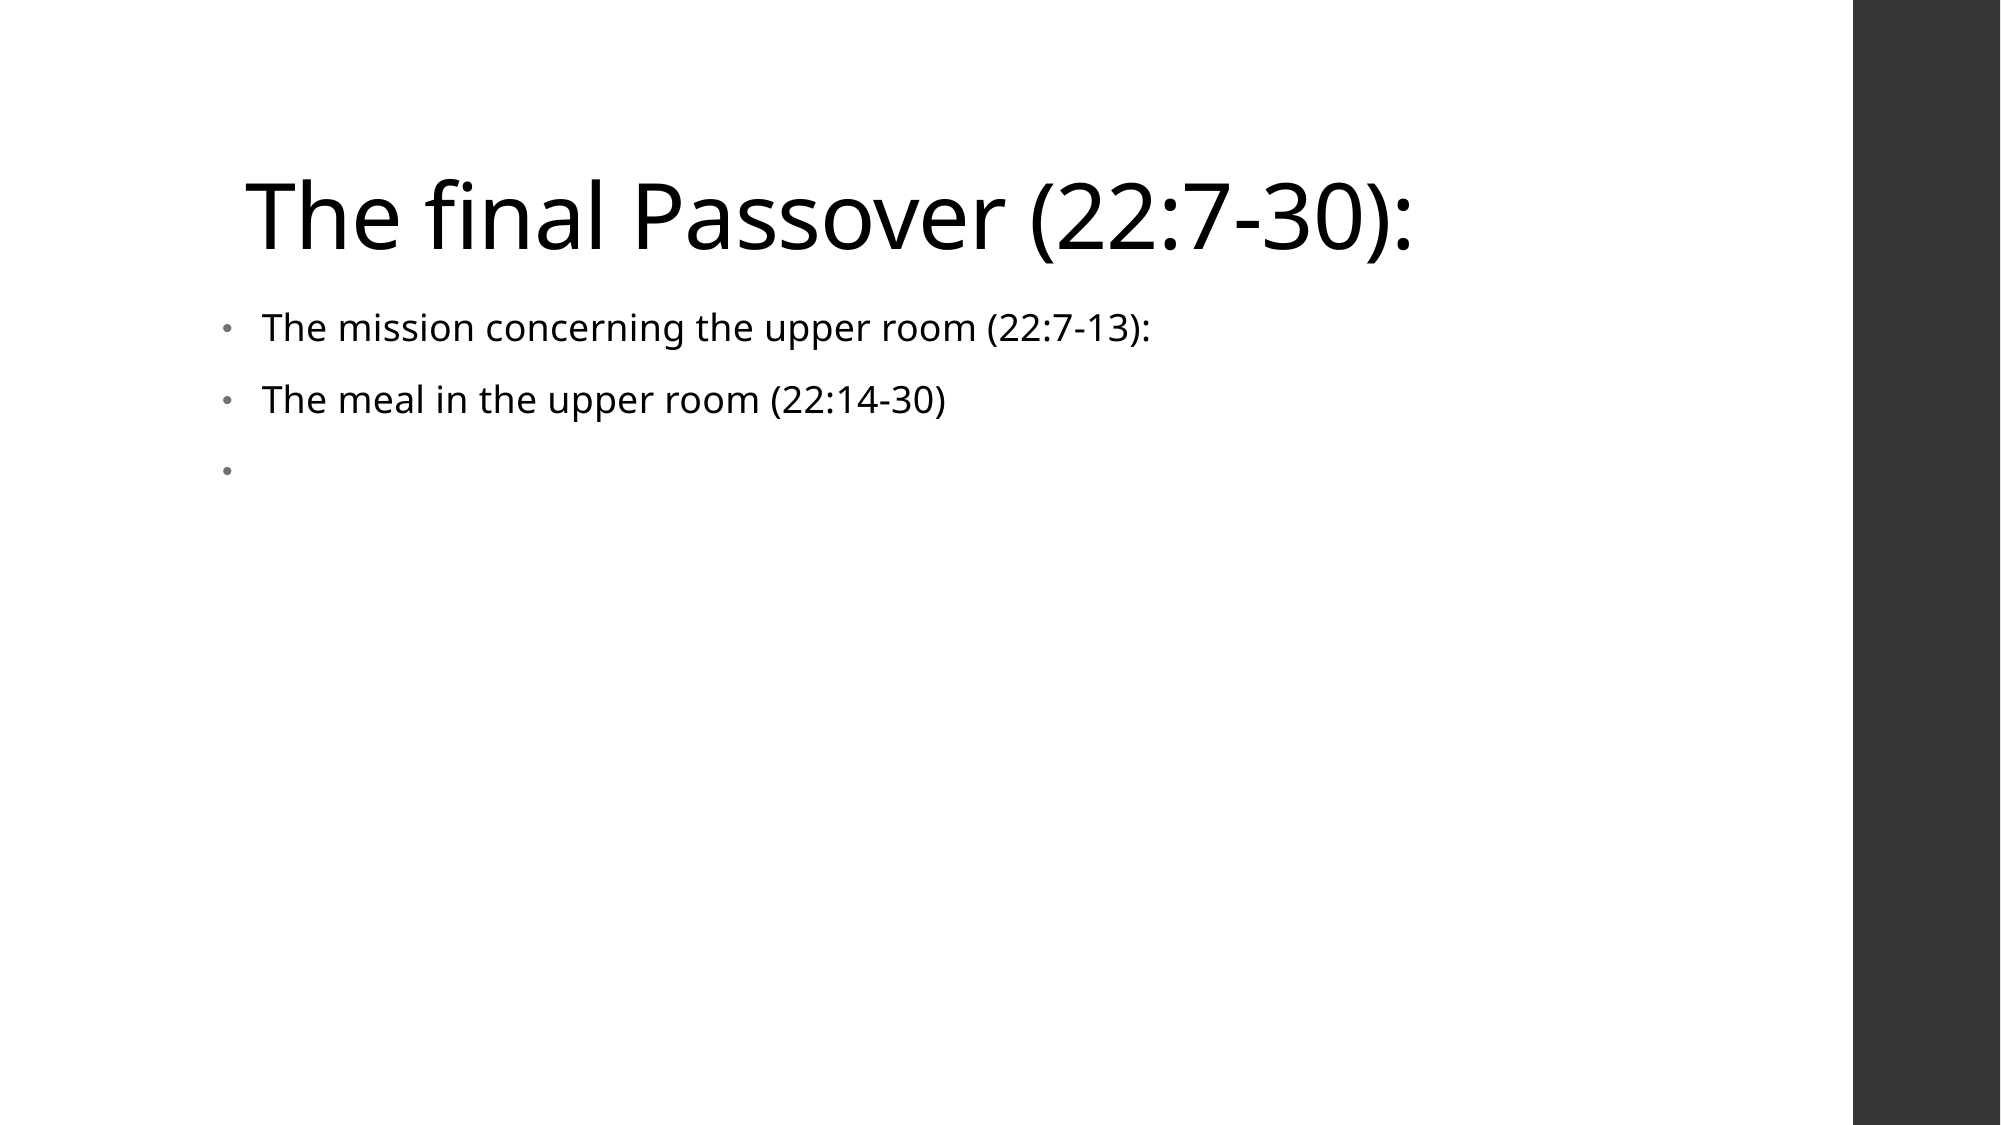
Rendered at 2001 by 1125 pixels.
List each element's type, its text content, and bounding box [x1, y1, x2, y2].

title The final Passover (22:7-30): [206, 60, 1797, 278]
list The mission concerning the upper room (22:7-13): The meal in the upper room (22:14-30) [206, 299, 1617, 1014]
